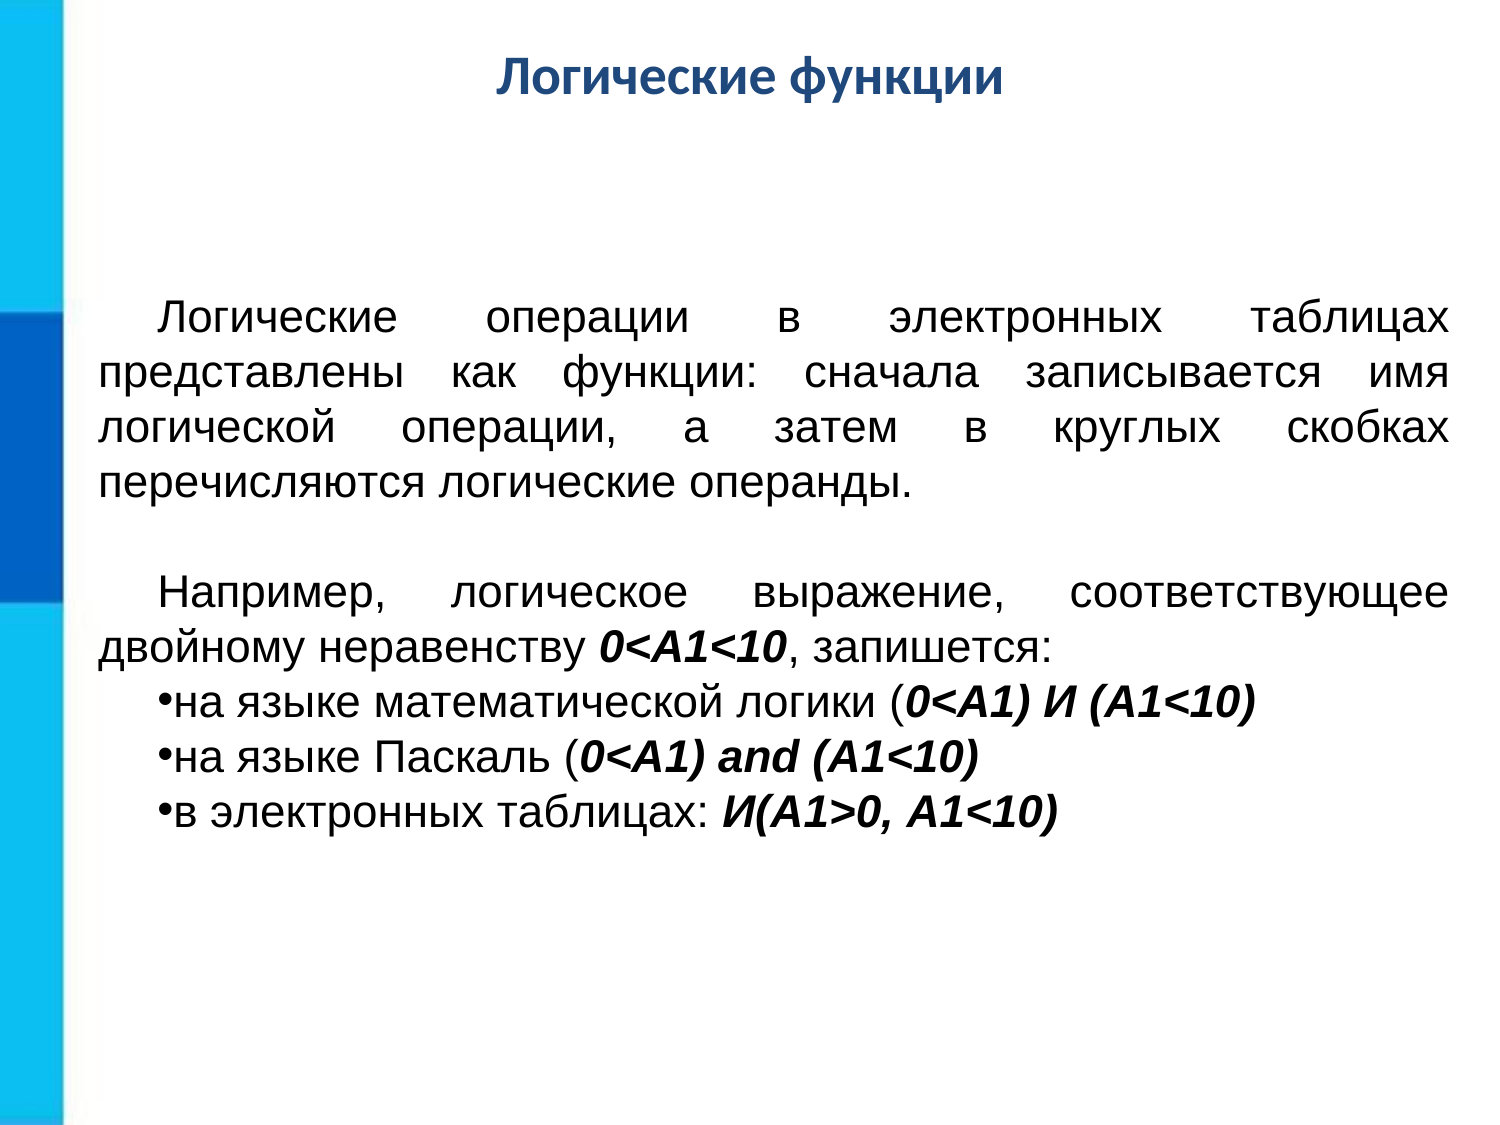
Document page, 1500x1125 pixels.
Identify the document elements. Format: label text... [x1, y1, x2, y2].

text_box Логические операции в электронных таблицах представлены как функции: сначала записывается имя логической операции, а затем в круглых скобках перечисляются логические операнды. Например, логическое выражение, соответствующее двойному неравенству 0<A1<10, запишется: на языке математической логики (0<A1) И (A1<10) на языке Паскаль (0<A1) and (A1<10) в электронных таблицах: И(А1>0, A1<10) [83, 278, 1466, 845]
text_box Логические функции [88, 31, 1425, 114]
picture [0, 0, 1500, 1125]
